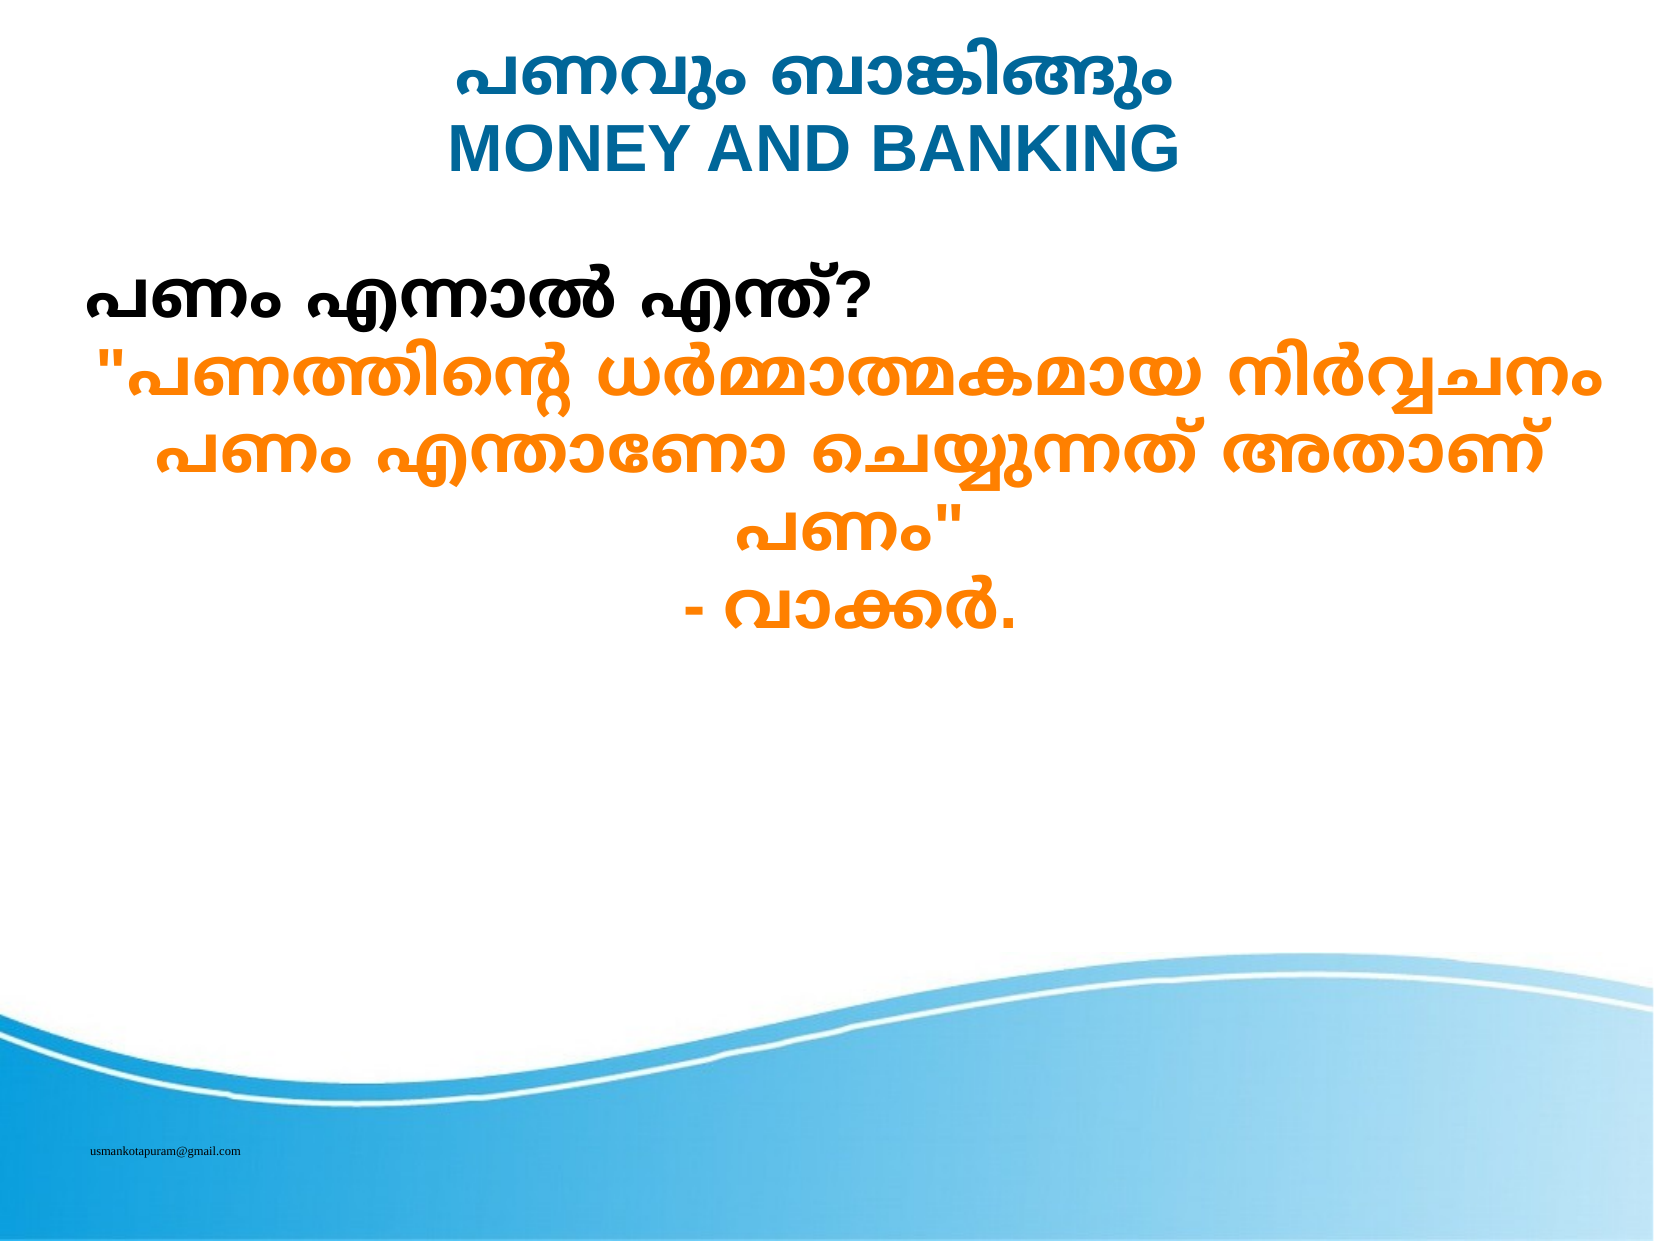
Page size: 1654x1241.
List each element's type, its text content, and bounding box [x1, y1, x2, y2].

text_box പണം എന്നാൽ എന്ത്? "പണത്തിന്റെ ധർമ്മാത്മകമായ നിർവ്വചനം പണം എന്താണോ ചെയ്യുന്നത് അതാണ് പണം" - വാക്കർ. [70, 248, 1630, 574]
picture [0, 952, 1654, 1241]
title പണവും ബാങ്കിങ്ങും MONEY AND BANKING [70, 5, 1559, 213]
